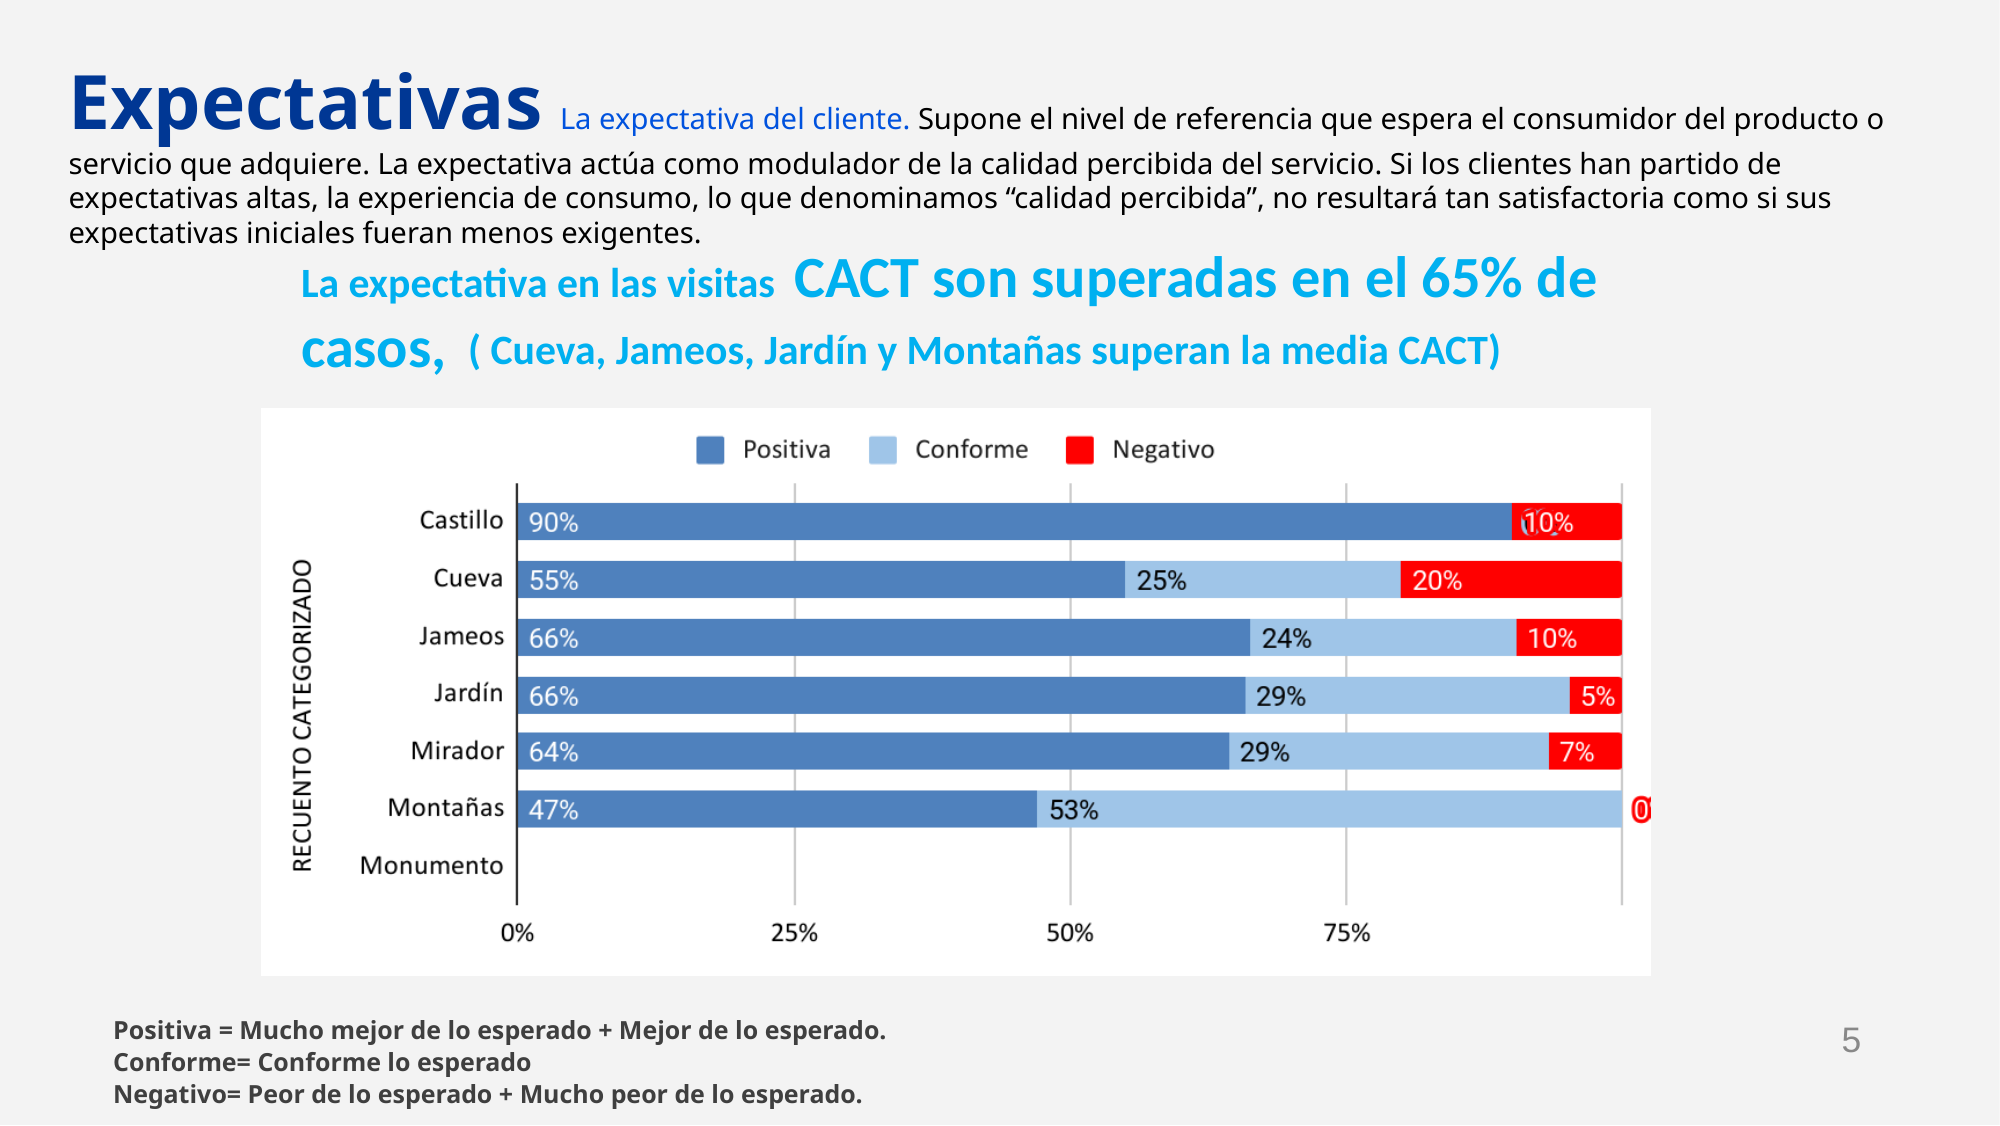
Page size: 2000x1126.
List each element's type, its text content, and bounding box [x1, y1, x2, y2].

picture [261, 408, 1651, 976]
text_box ( Cueva, Jameos, Jardín y Montañas superan la media CACT) [453, 315, 2000, 398]
text_box Expectativas La expectativa del cliente. Supone el nivel de referencia que espera el consumidor del producto o servicio que adquiere. La expectativa actúa como modulador de la calidad percibida del servicio. Si los clientes han partido de expectativas altas, la experiencia de consumo, lo que denominamos “calidad percibida”, no resultará tan satisfactoria como si sus expectativas iniciales fueran menos exigentes. [50, 0, 1950, 305]
list Positiva = Mucho mejor de lo esperado + Mejor de lo esperado. Conforme= Conforme lo esperado Negativo= Peor de lo esperado + Mucho peor de lo esperado. [50, 1008, 1887, 1126]
text_box La expectativa en las visitas CACT son superadas en el 65% de casos, [286, 231, 1626, 408]
